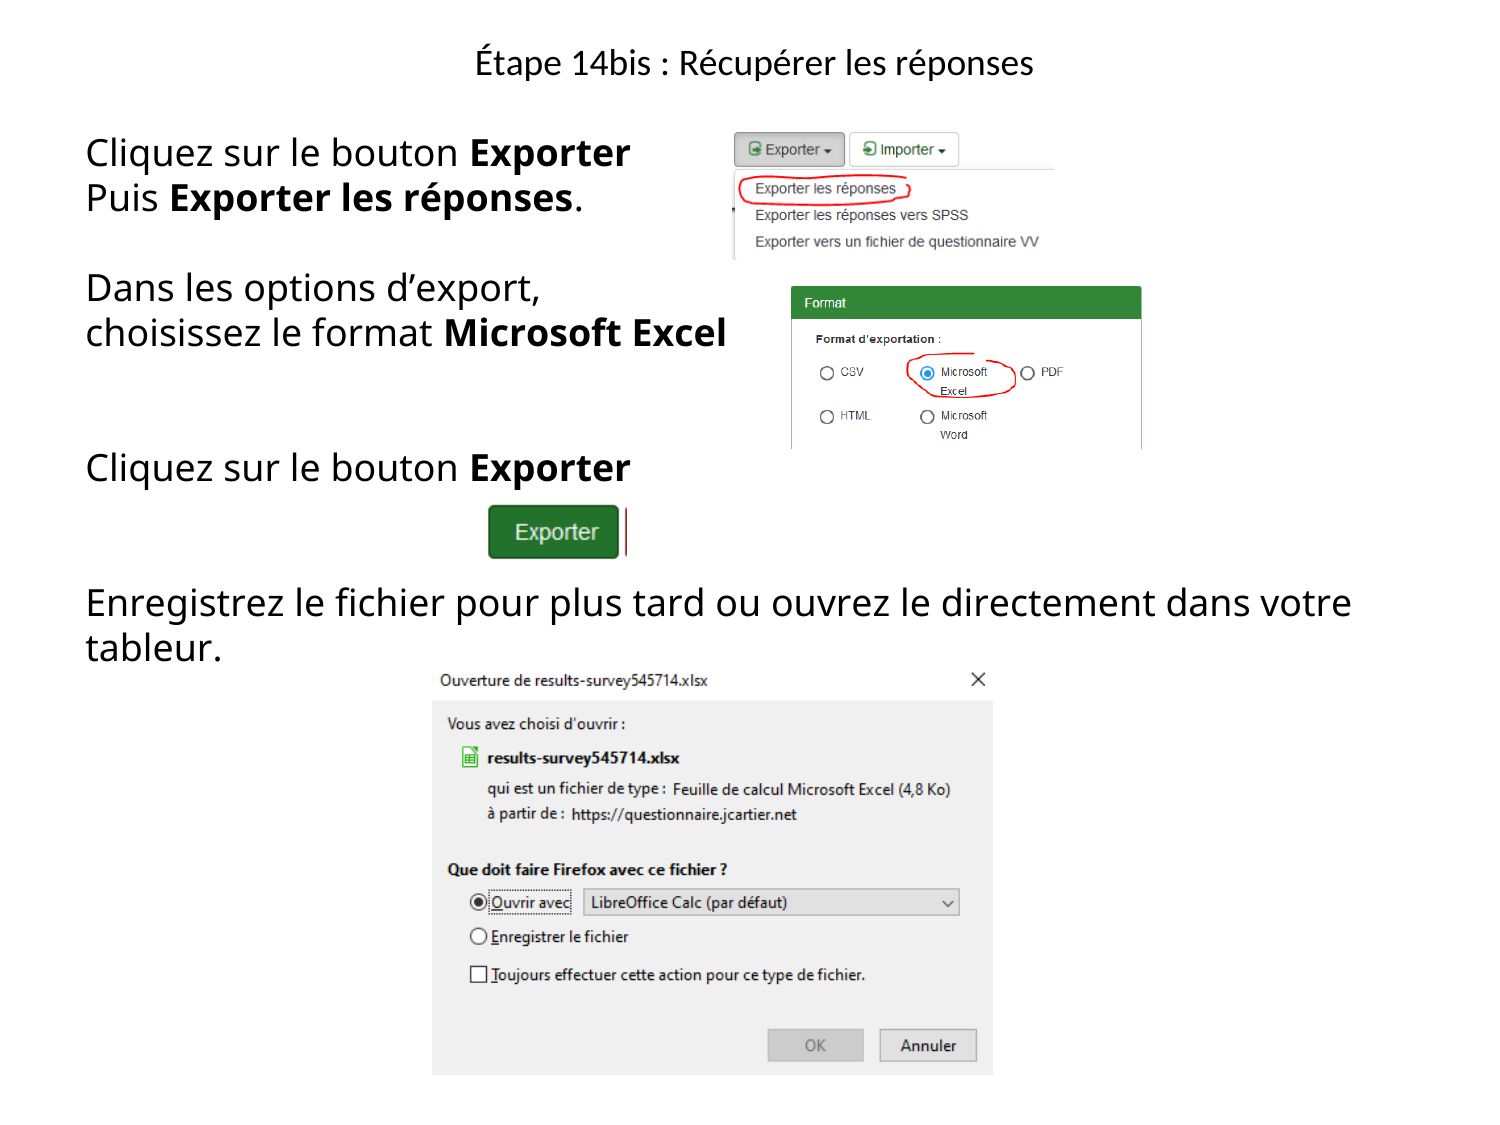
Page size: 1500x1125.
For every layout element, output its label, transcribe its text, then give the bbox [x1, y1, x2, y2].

text_box Étape 14bis : Récupérer les réponses [40, 30, 1470, 91]
text_box Cliquez sur le bouton Exporter Puis Exporter les réponses. Dans les options d’export, choisissez le format Microsoft Excel Cliquez sur le bouton Exporter Enregistrez le fichier pour plus tard ou ouvrez le directement dans votre tableur. [70, 121, 1383, 678]
picture [787, 282, 1146, 449]
picture [476, 499, 627, 567]
picture [732, 129, 1054, 260]
picture [432, 665, 993, 1075]
